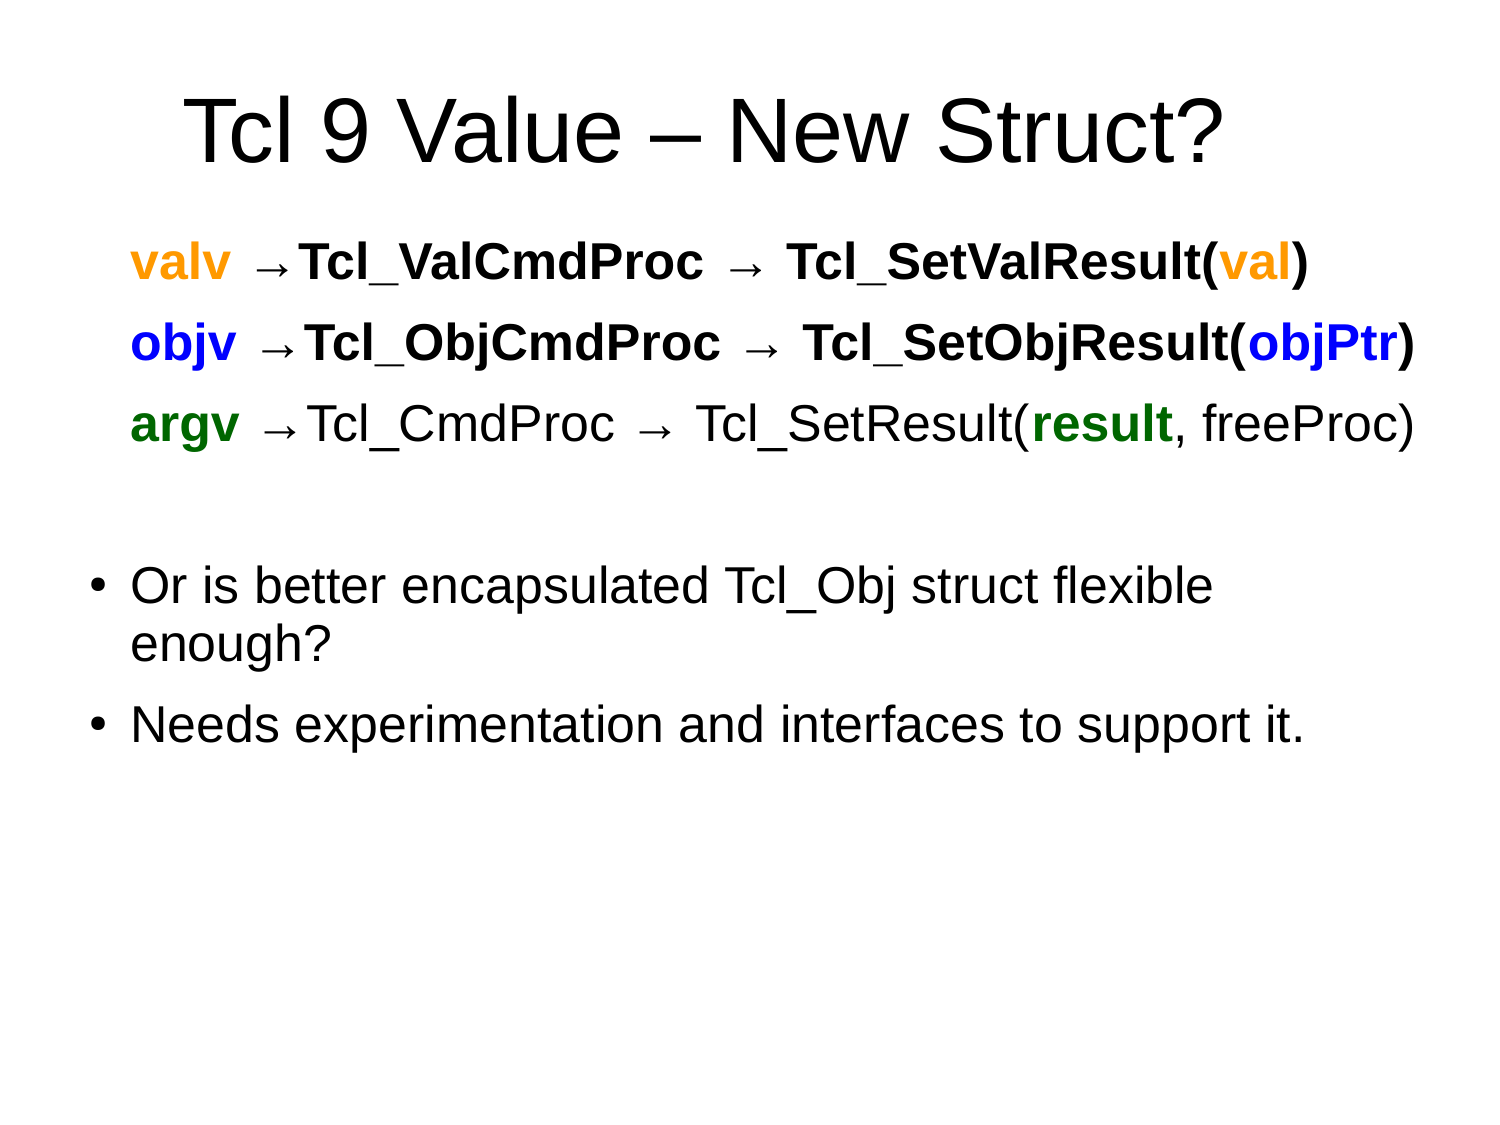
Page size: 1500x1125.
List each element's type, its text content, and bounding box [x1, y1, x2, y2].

list valv →Tcl_ValCmdProc → Tcl_SetValResult(val) objv →Tcl_ObjCmdProc → Tcl_SetObjResult(objPtr) argv →Tcl_CmdProc → Tcl_SetResult(result, freeProc) Or is better encapsulated Tcl_Obj struct flexible enough? Needs experimentation and interfaces to support it. [75, 232, 1426, 1096]
title Tcl 9 Value – New Struct? [30, 37, 1381, 225]
